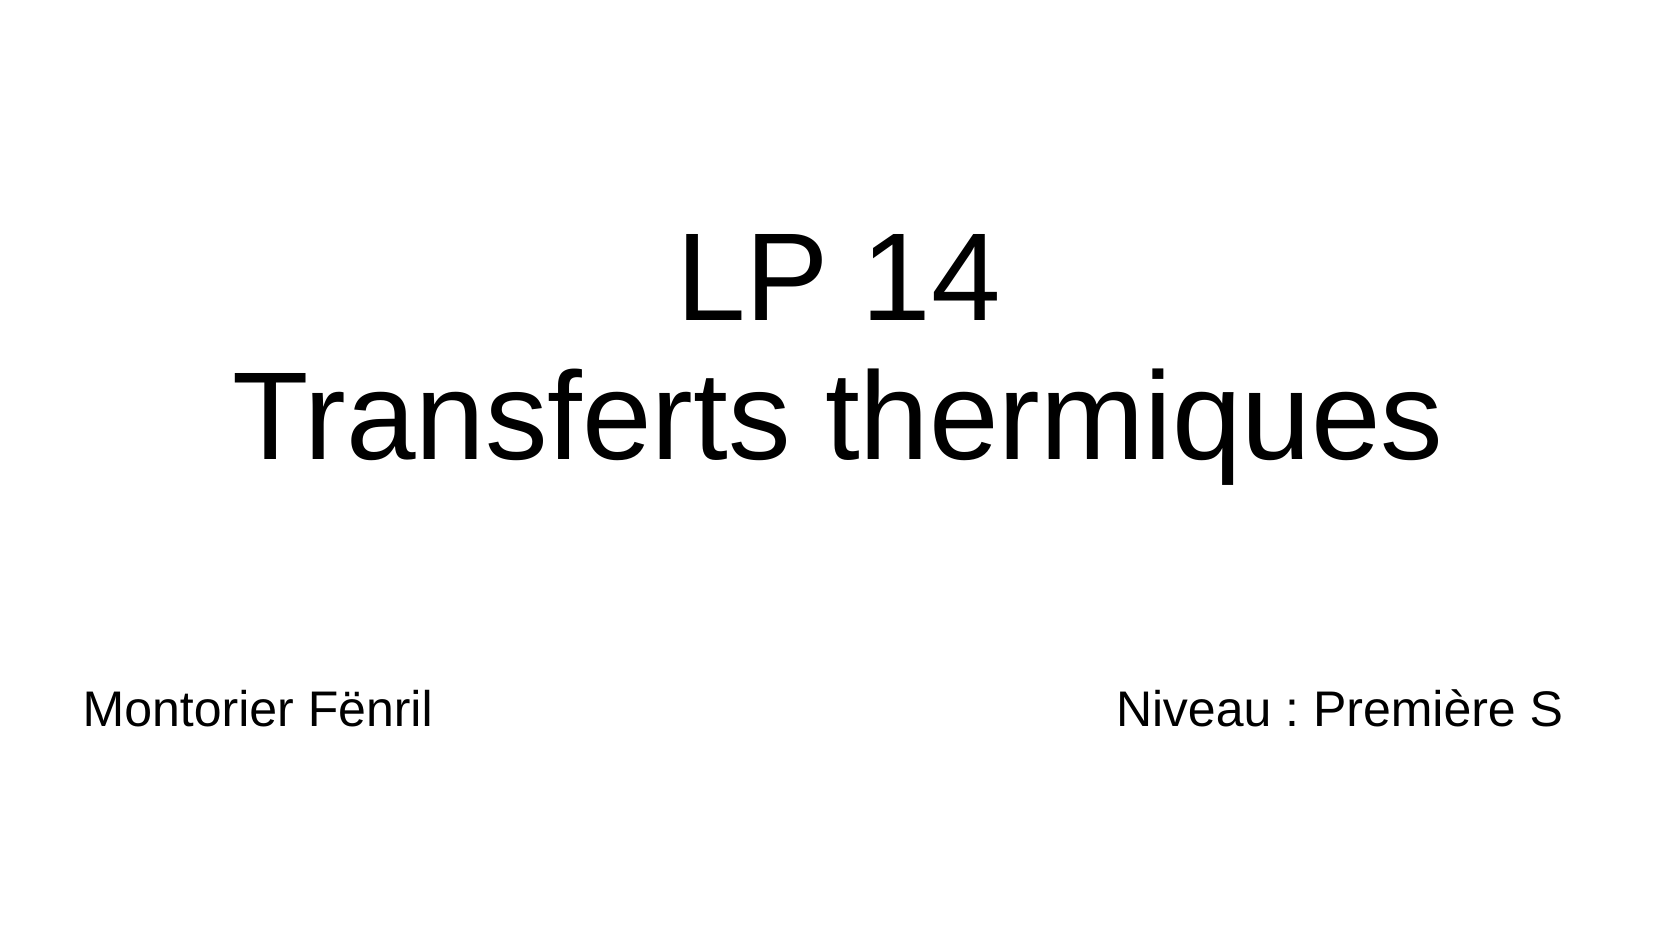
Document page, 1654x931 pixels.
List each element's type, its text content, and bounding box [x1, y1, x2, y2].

title LP 14 Transferts thermiques [94, 136, 1583, 557]
subtitle Montorier Fënril Niveau : Première S [82, 661, 1571, 758]
